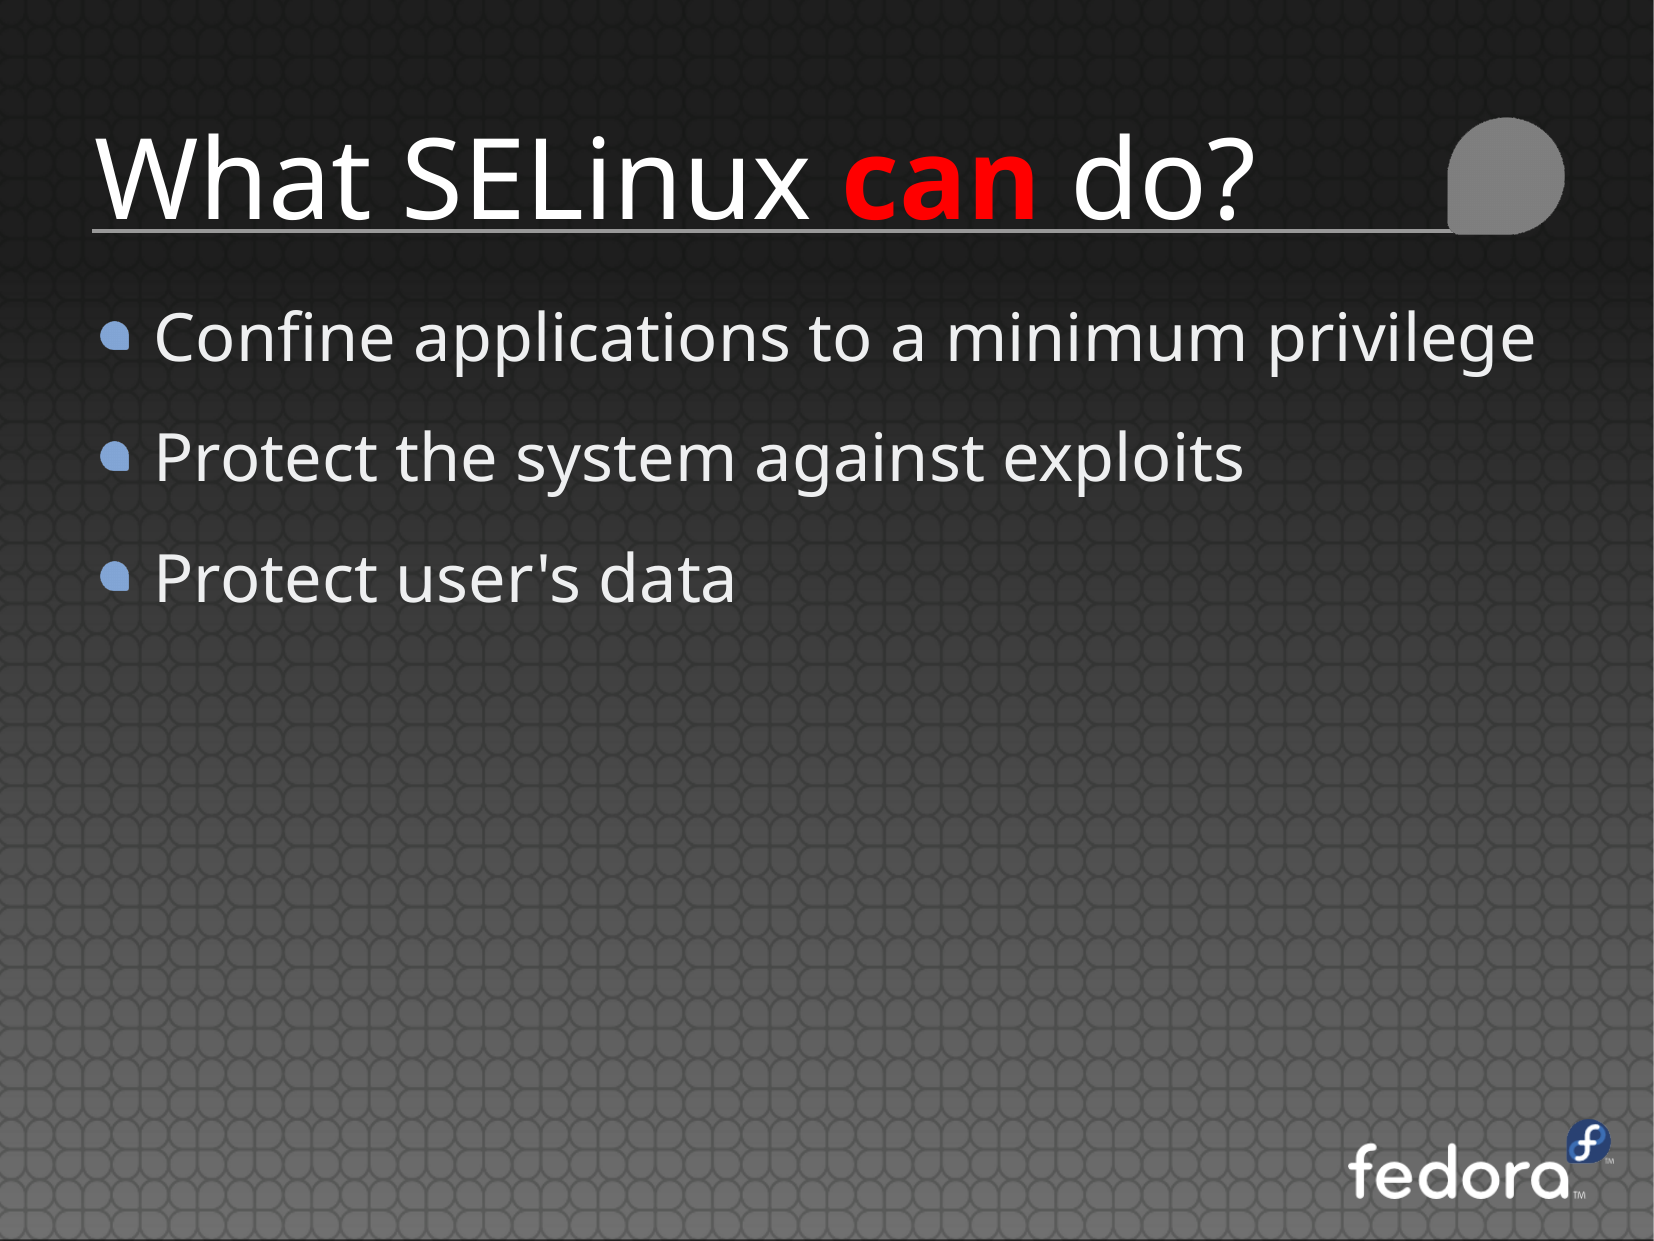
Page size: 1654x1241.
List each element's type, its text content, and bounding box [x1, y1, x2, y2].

picture [0, 0, 1654, 1241]
title What SELinux can do? [94, 100, 1426, 251]
list Confine applications to a minimum privilege Protect the system against exploits Protect user's data [82, 290, 1571, 1094]
